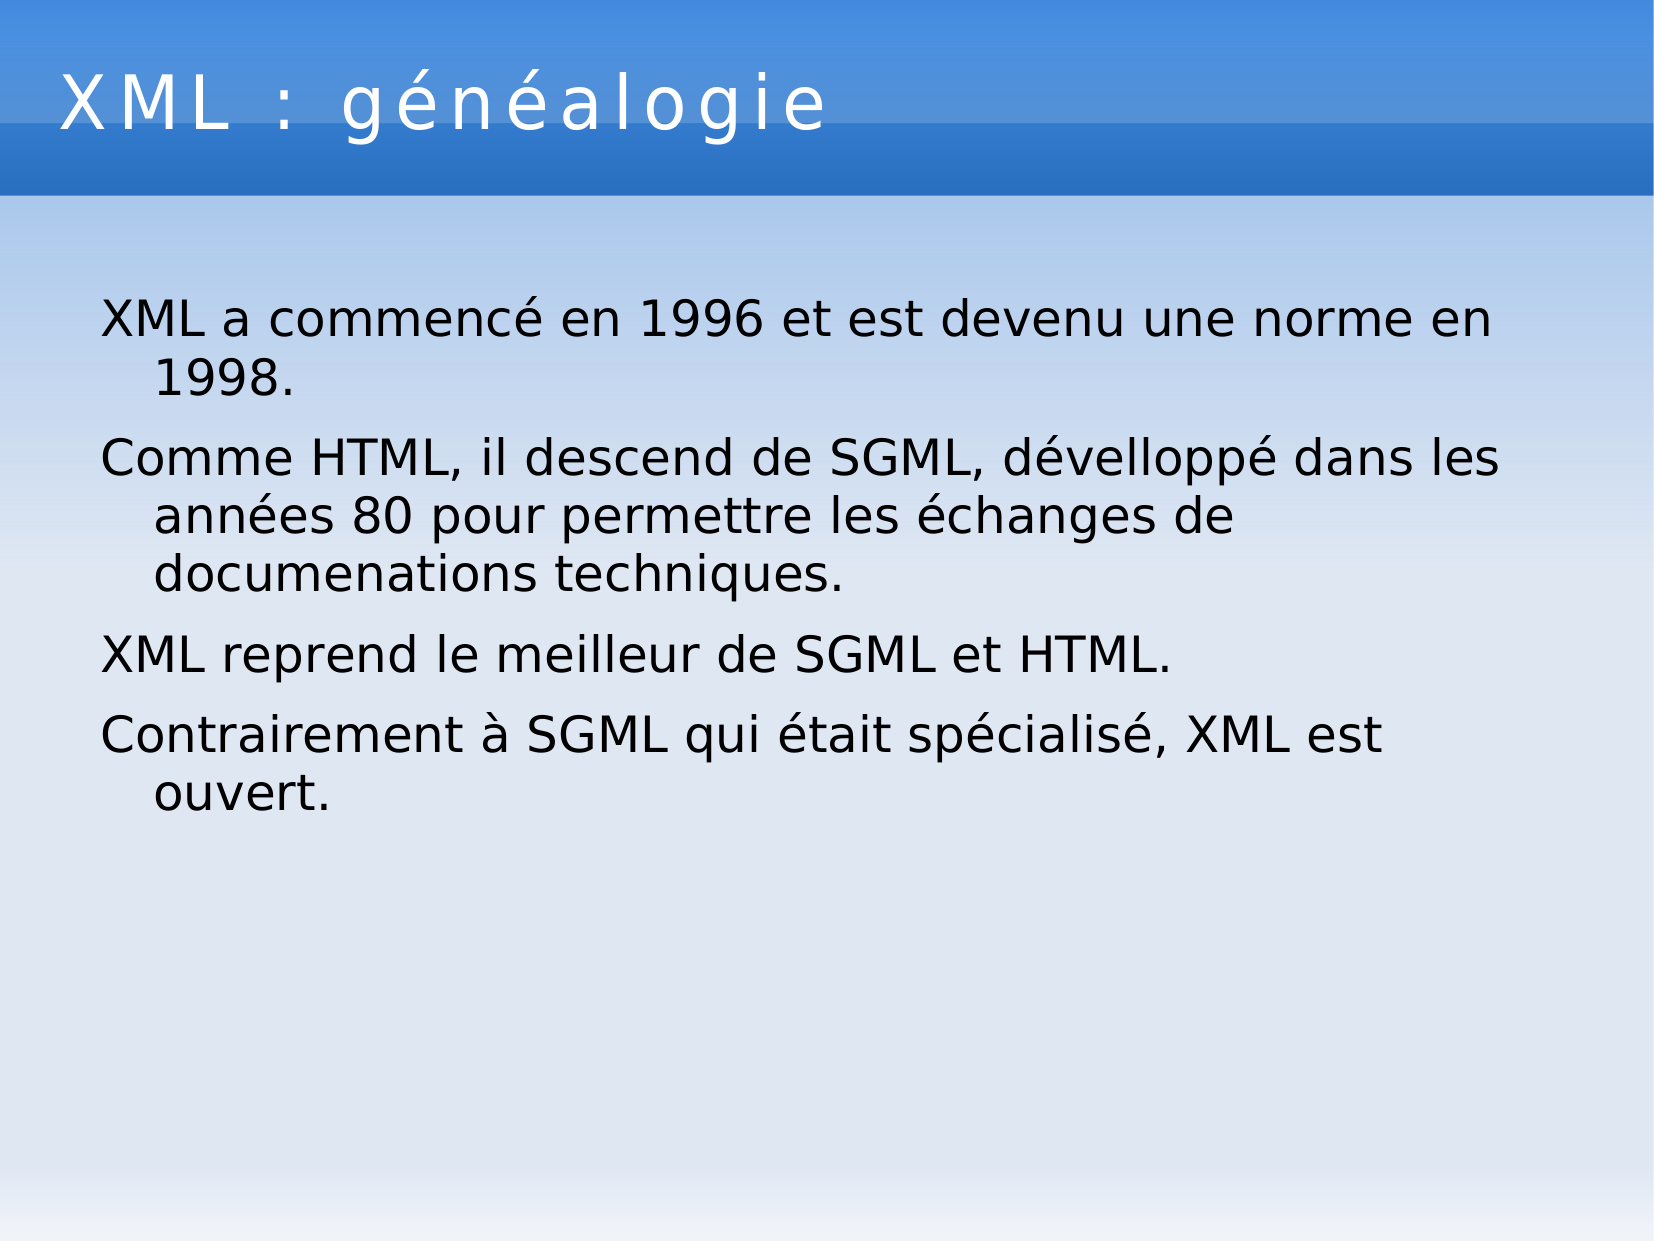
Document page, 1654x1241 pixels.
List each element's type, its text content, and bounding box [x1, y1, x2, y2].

picture [0, 0, 1654, 1241]
list XML a commencé en 1996 et est devenu une norme en 1998. Comme HTML, il descend de SGML, dévelloppé dans les années 80 pour permettre les échanges de documenations techniques. XML reprend le meilleur de SGML et HTML. Contrairement à SGML qui était spécialisé, XML est ouvert. [82, 290, 1571, 1109]
title XML : généalogie [59, 29, 1270, 178]
